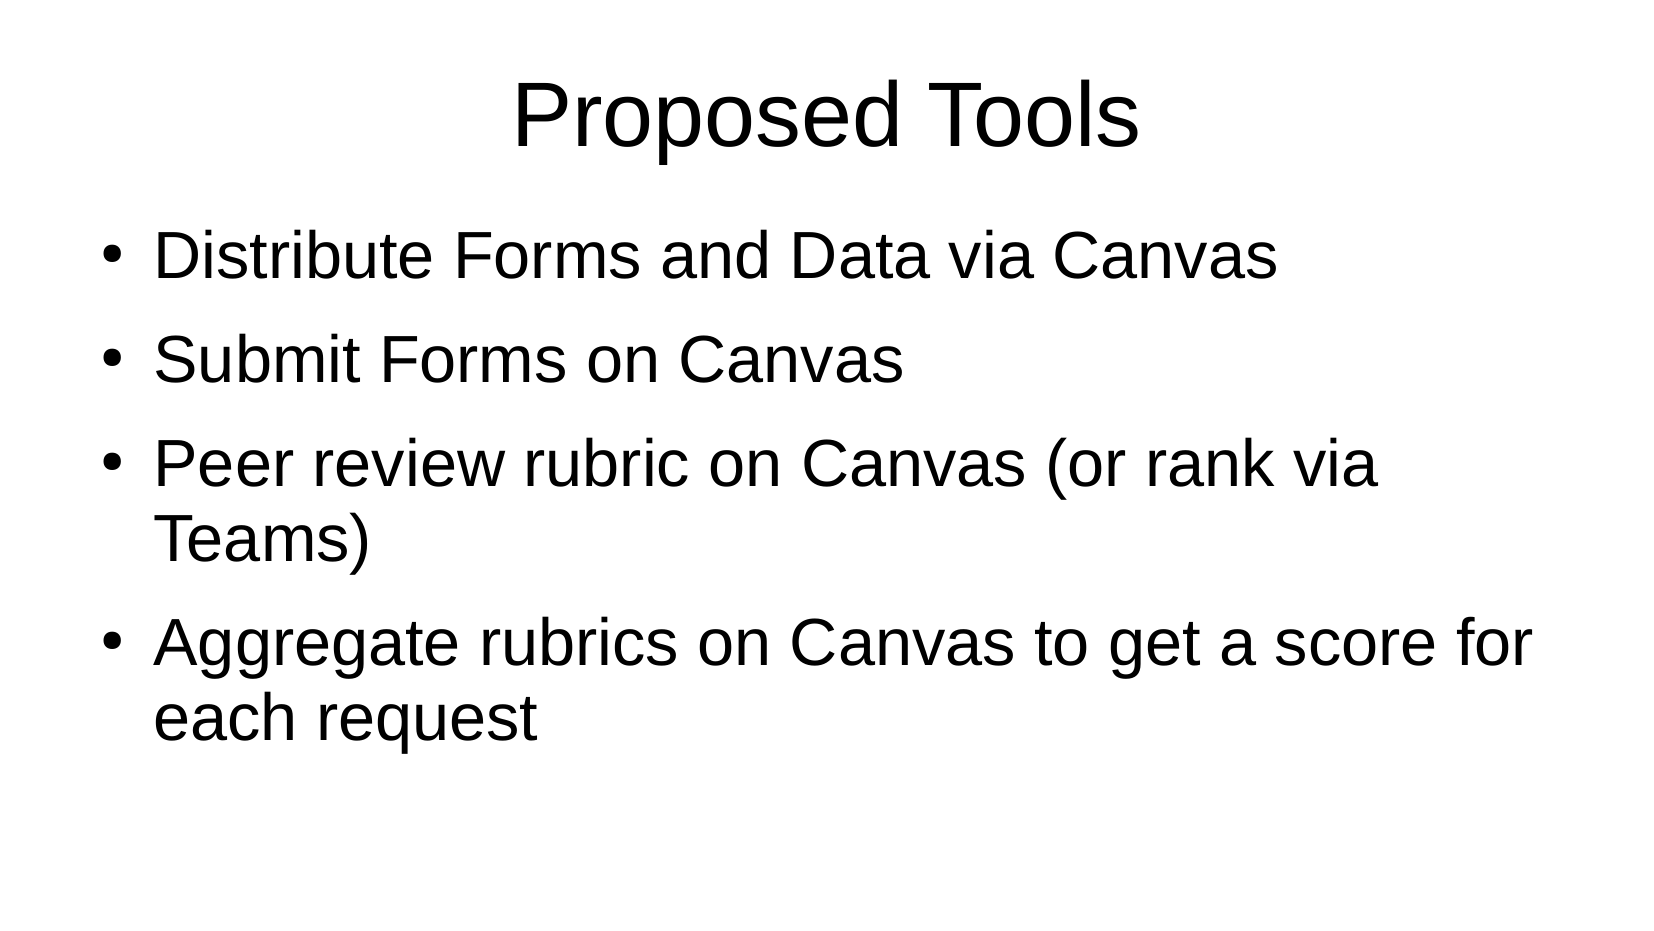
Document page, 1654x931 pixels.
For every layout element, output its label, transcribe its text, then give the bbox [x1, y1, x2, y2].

list Distribute Forms and Data via Canvas Submit Forms on Canvas Peer review rubric on Canvas (or rank via Teams) Aggregate rubrics on Canvas to get a score for each request [82, 217, 1571, 856]
title Proposed Tools [82, 37, 1571, 193]
